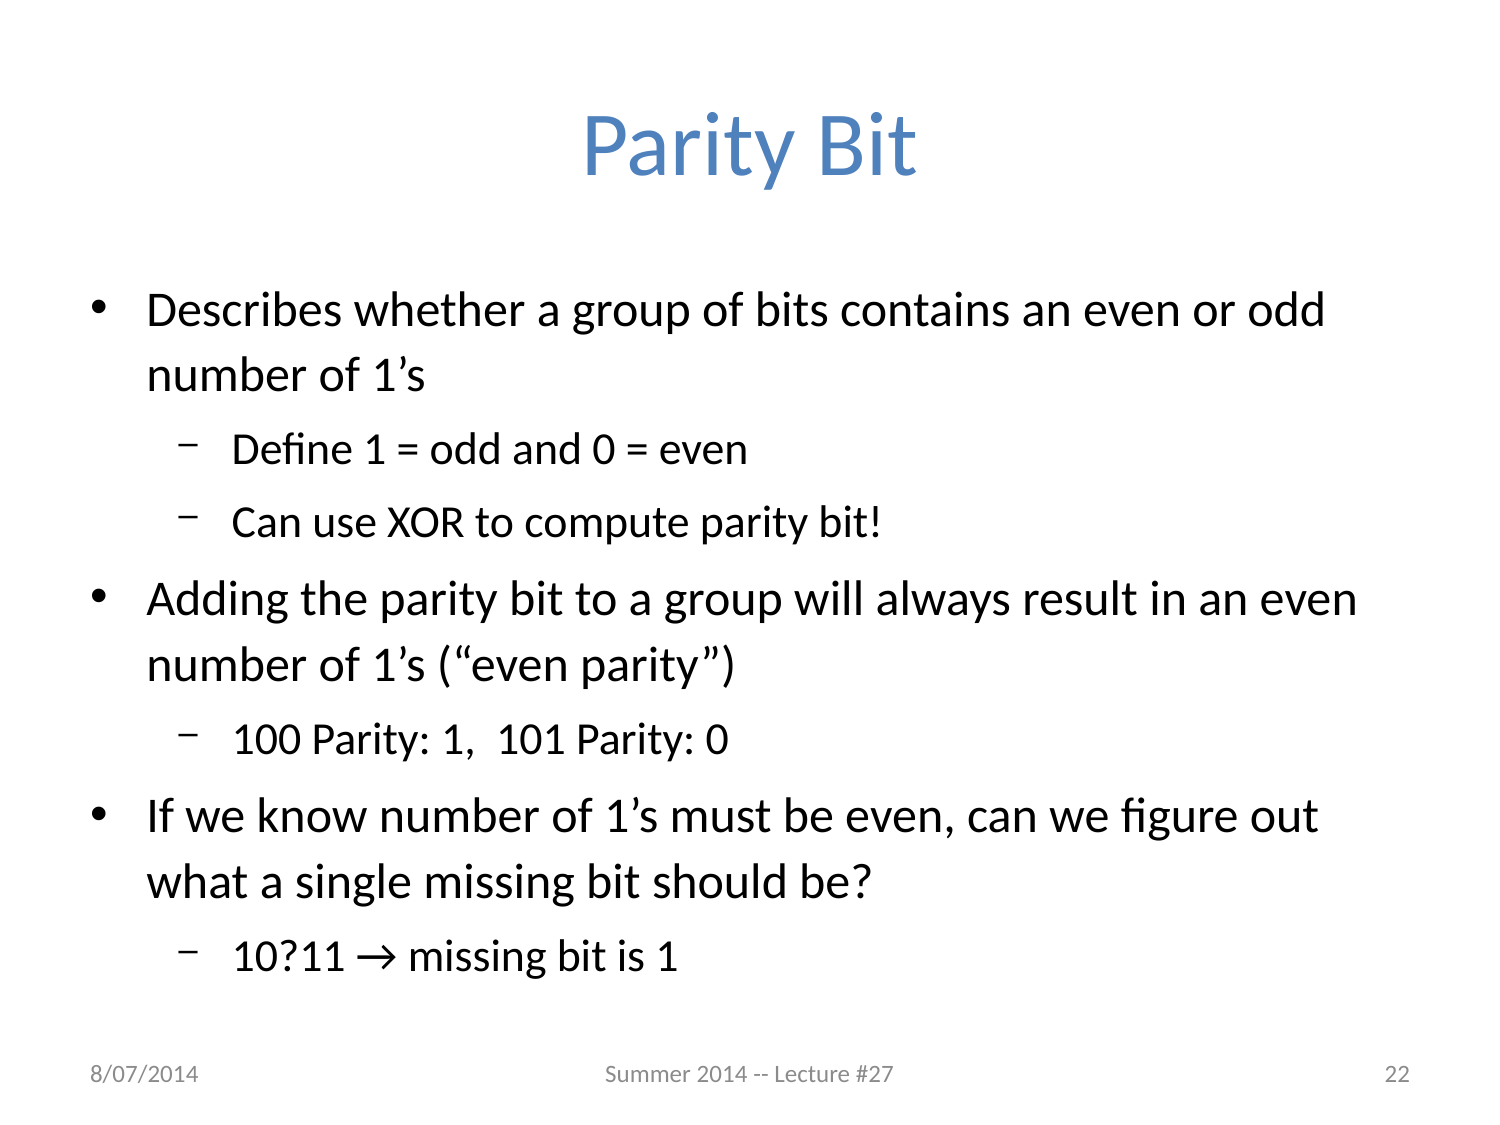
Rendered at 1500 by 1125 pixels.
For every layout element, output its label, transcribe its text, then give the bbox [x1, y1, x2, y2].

footer Summer 2014 -- Lecture #27 [512, 1042, 988, 1103]
slide_number <number> [1074, 1042, 1425, 1103]
title Parity Bit [75, 45, 1425, 233]
list Describes whether a group of bits contains an even or odd number of 1’s Define 1 = odd and 0 = even Can use XOR to compute parity bit! Adding the parity bit to a group will always result in an even number of 1’s (“even parity”) 100 Parity: 1, 101 Parity: 0 If we know number of 1’s must be even, can we figure out what a single missing bit should be? 10?11 → missing bit is 1 [75, 262, 1425, 1073]
slide_number 8/07/2014 [75, 1042, 425, 1103]
